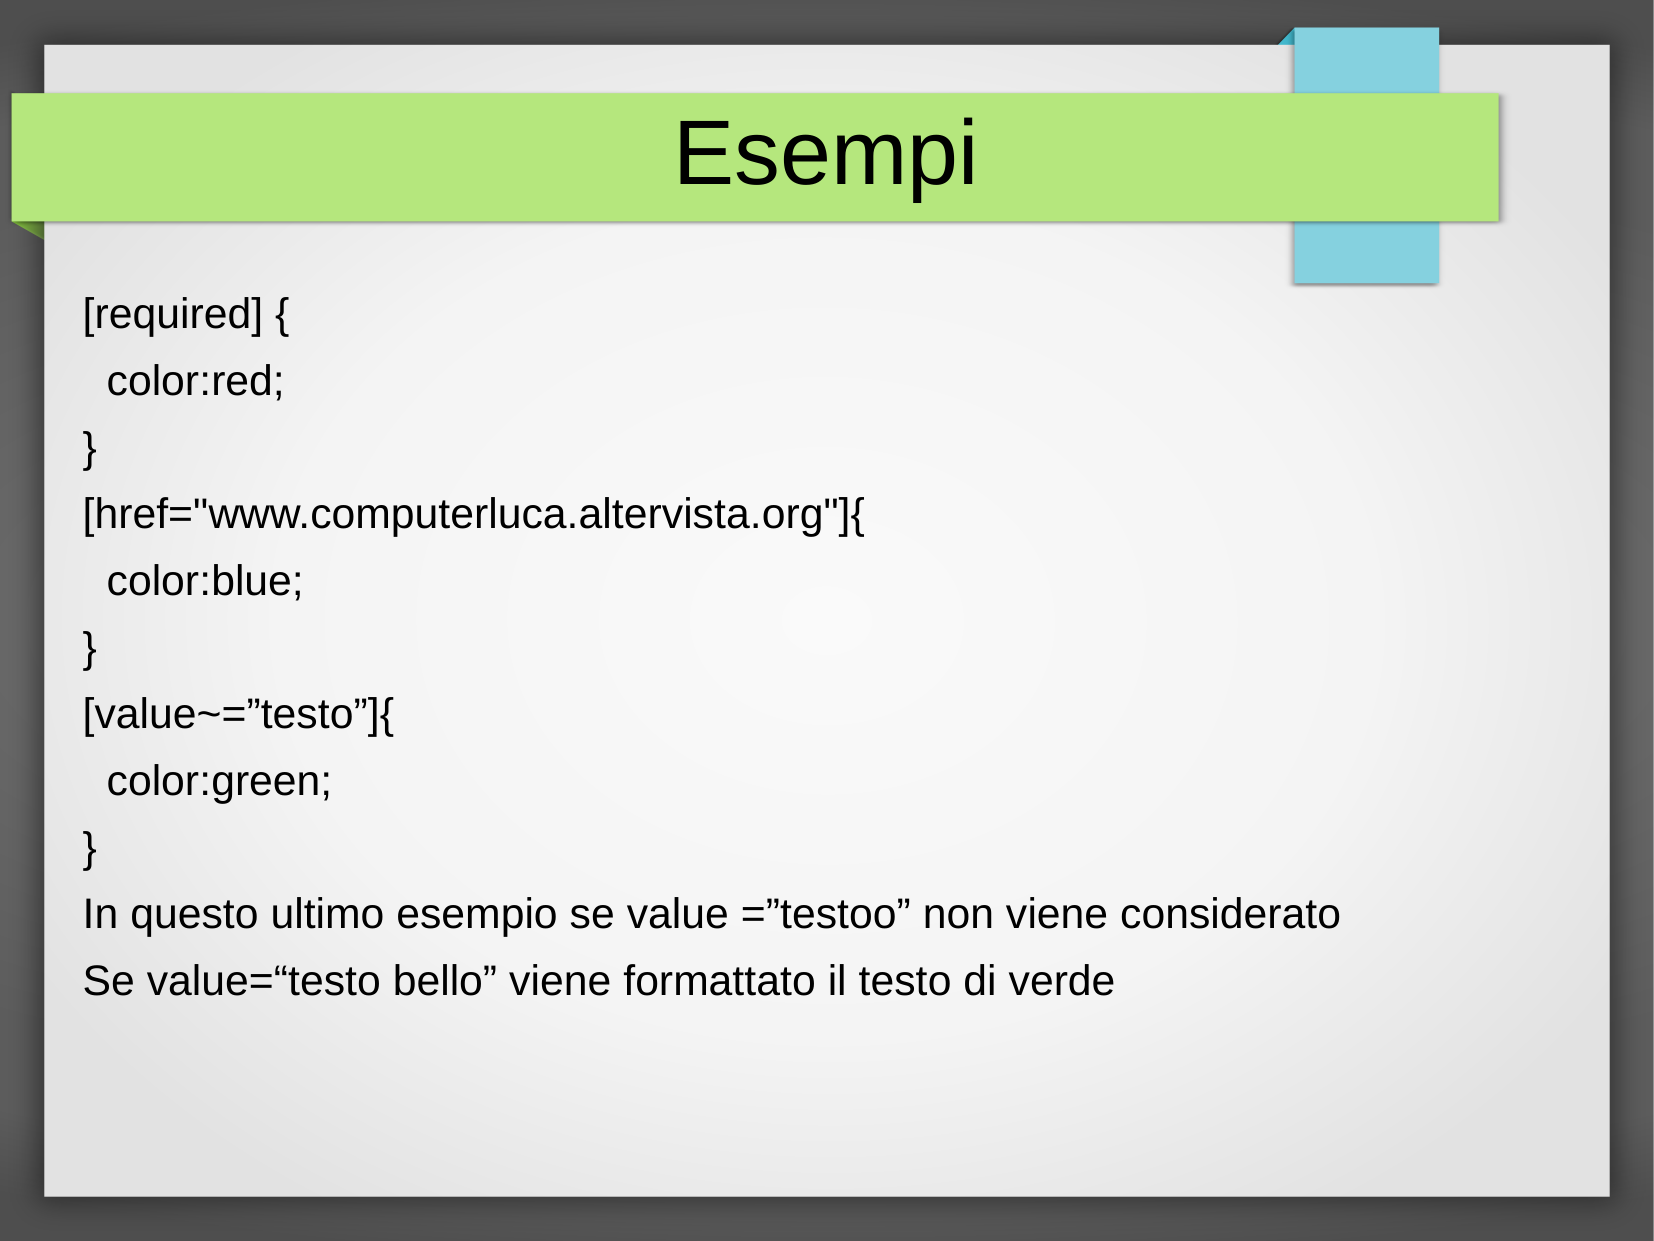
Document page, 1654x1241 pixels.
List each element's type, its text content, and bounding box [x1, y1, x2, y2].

list [required] { color:red; } [href="www.computerluca.altervista.org"]{ color:blue; } [value~=”testo”]{ color:green; } In questo ultimo esempio se value =”testoo” non viene considerato Se value=“testo bello” viene formattato il testo di verde [82, 290, 1571, 1010]
title Esempi [82, 49, 1571, 257]
picture [0, 0, 1654, 1241]
